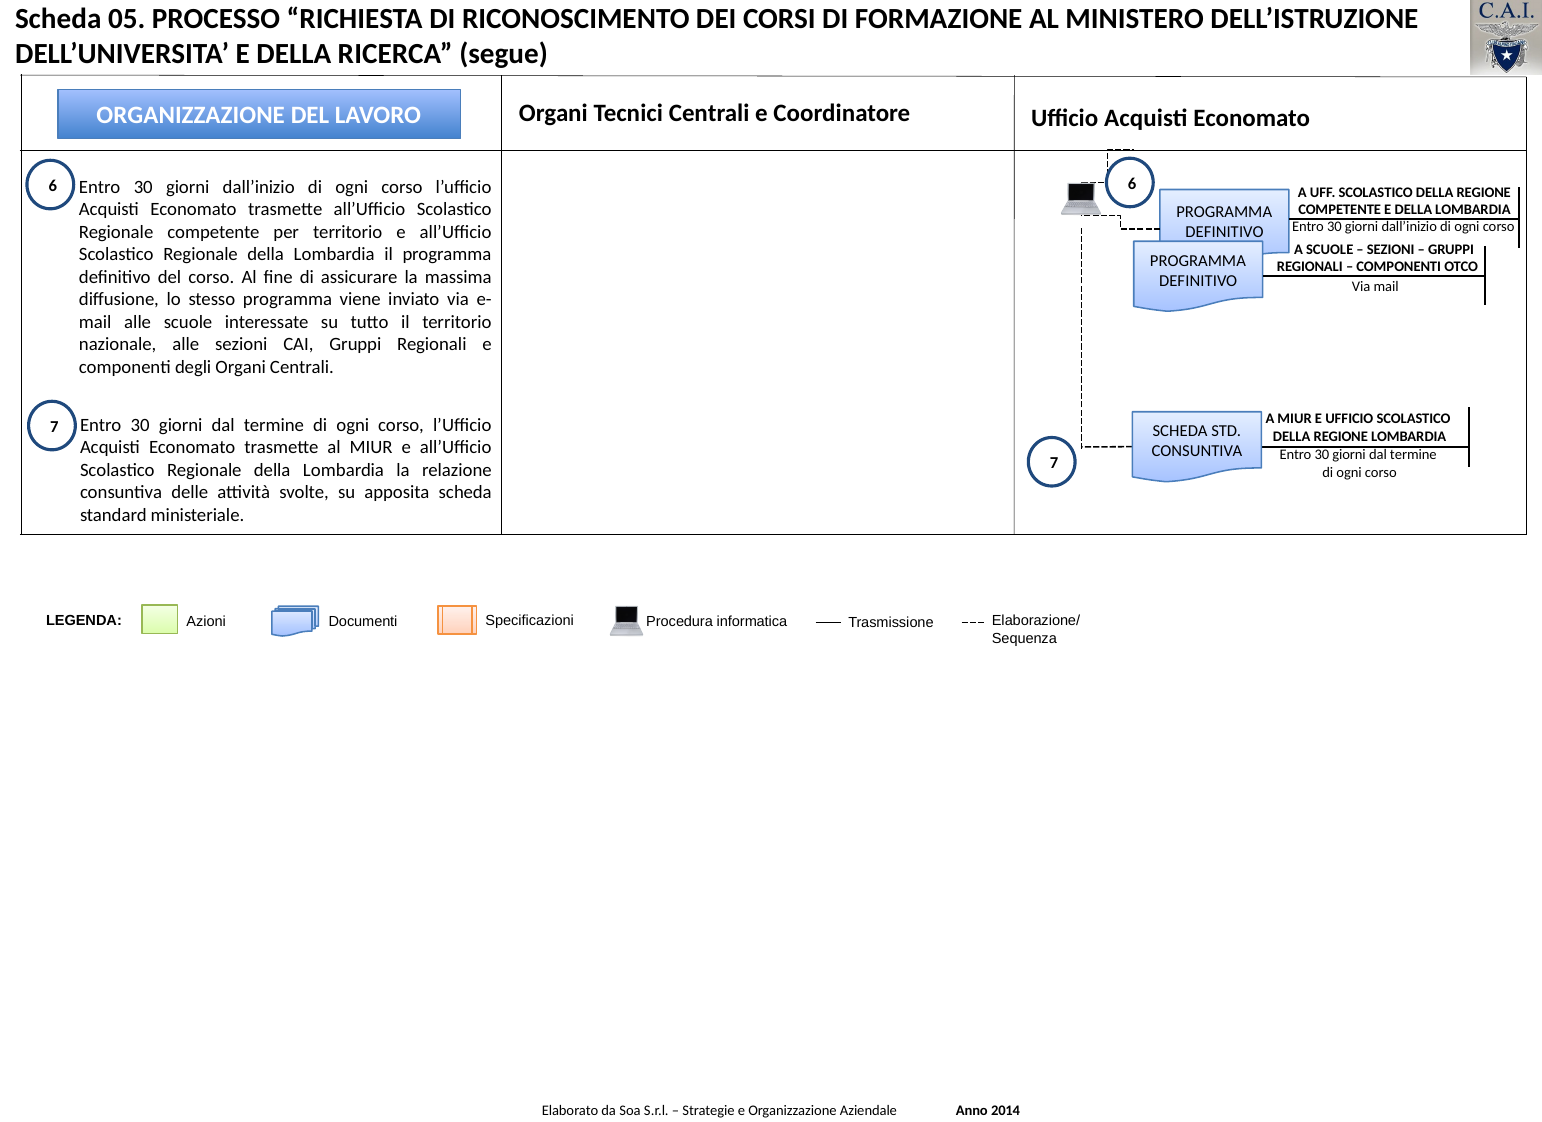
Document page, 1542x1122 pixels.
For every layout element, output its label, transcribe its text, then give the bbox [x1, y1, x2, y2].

text_box Organi Tecnici Centrali e Coordinatore [503, 75, 1015, 148]
picture [1470, 0, 1542, 75]
text_box 6 [26, 160, 74, 209]
text_box [438, 605, 477, 635]
picture [1060, 182, 1102, 216]
picture [609, 605, 631, 637]
text_box Ufficio Acquisti Economato [1015, 81, 1527, 153]
text_box Scheda 05. PROCESSO “RICHIESTA DI RICONOSCIMENTO DEI CORSI DI FORMAZIONE AL MINISTERO DELL’ISTRUZIONE DELL’UNIVERSITA’ E DELLA RICERCA” (segue) [0, 0, 1470, 74]
text_box [142, 605, 171, 634]
text_box 7 [1028, 437, 1076, 487]
text_box Documenti [313, 604, 444, 637]
text_box Via mail [1267, 282, 1484, 302]
text_box PROGRAMMA DEFINITIVO [1159, 189, 1274, 241]
text_box Procedura informatica [631, 604, 815, 637]
text_box SCHEDA STD. CONSUNTIVA [1132, 411, 1262, 482]
text_box PROGRAMMA DEFINITIVO [1133, 241, 1263, 312]
text_box Entro 30 giorni dal termine di ogni corso [1235, 437, 1485, 488]
text_box LEGENDA: [31, 603, 138, 636]
text_box Specificazioni [470, 603, 601, 637]
text_box Entro 30 giorni dall’inizio di ogni corso l’ufficio Acquisti Economato trasmette all’Ufficio Scolastico Regionale competente per territorio e all’Ufficio Scolastico Regionale della Lombardia il programma definitivo del corso. Al fine di assicurare la massima diffusione, lo stesso programma viene inviato via e-mail alle scuole interessate su tutto il territorio nazionale, alle sezioni CAI, Gruppi Regionali e componenti degli Organi Centrali. [64, 166, 501, 385]
text_box Elaborazione/Sequenza [977, 603, 1151, 654]
text_box Azioni [171, 604, 272, 638]
text_box ORGANIZZAZIONE DEL LAVORO [57, 89, 461, 139]
text_box Trasmissione [833, 605, 964, 638]
text_box A UFF. SCOLASTICO DELLA REGIONE COMPETENTE E DELLA LOMBARDIA [1274, 175, 1535, 209]
text_box Entro 30 giorni dall’inizio di ogni corso [1270, 209, 1537, 242]
text_box 6 [1106, 158, 1154, 207]
text_box A MIUR E UFFICIO SCOLASTICO DELLA REGIONE LOMBARDIA [1229, 401, 1490, 452]
text_box A SCUOLE – SEZIONI – GRUPPI REGIONALI – COMPONENTI OTCO [1247, 232, 1508, 282]
text_box [271, 606, 319, 637]
text_box Elaborato da Soa S.r.l. – Strategie e Organizzazione Aziendale Anno 2014 [9, 1093, 1542, 1122]
text_box 7 [28, 401, 76, 450]
text_box Entro 30 giorni dal termine di ogni corso, l’Ufficio Acquisti Economato trasmette al MIUR e all’Ufficio Scolastico Regionale della Lombardia la relazione consuntiva delle attività svolte, su apposita scheda standard ministeriale. [65, 405, 507, 533]
